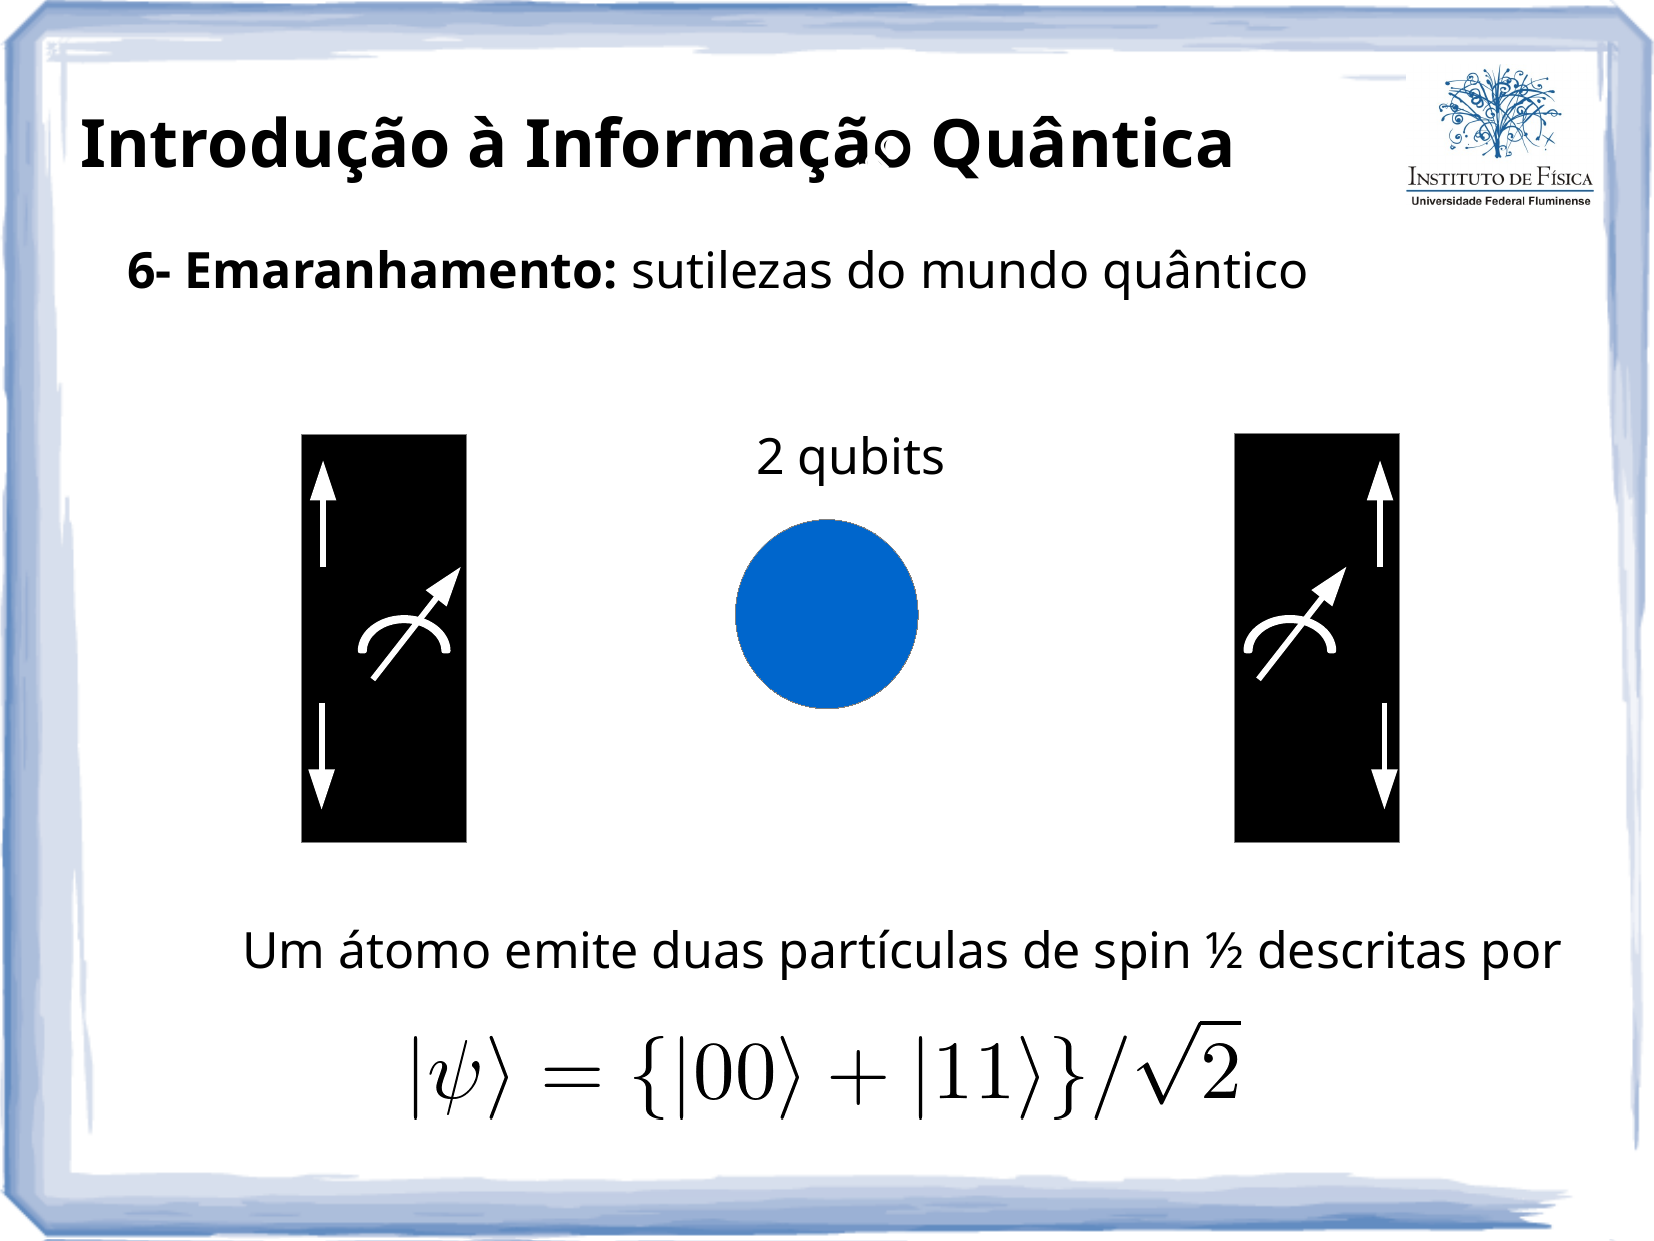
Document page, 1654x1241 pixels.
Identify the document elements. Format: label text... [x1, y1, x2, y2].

text_box átomo [756, 84, 957, 284]
text_box Introdução à Informação Quântica [65, 88, 893, 180]
text_box Introdução à Informação Quântica [903, 88, 1261, 180]
text_box [301, 434, 467, 843]
text_box [735, 519, 919, 709]
text_box [1234, 433, 1400, 843]
picture [0, 0, 1654, 1241]
text_box Um átomo emite duas partículas de spin ½ descritas por [123, 907, 1595, 990]
text_box 6- Emaranhamento: sutilezas do mundo quântico 2 qubits [112, 227, 1589, 484]
